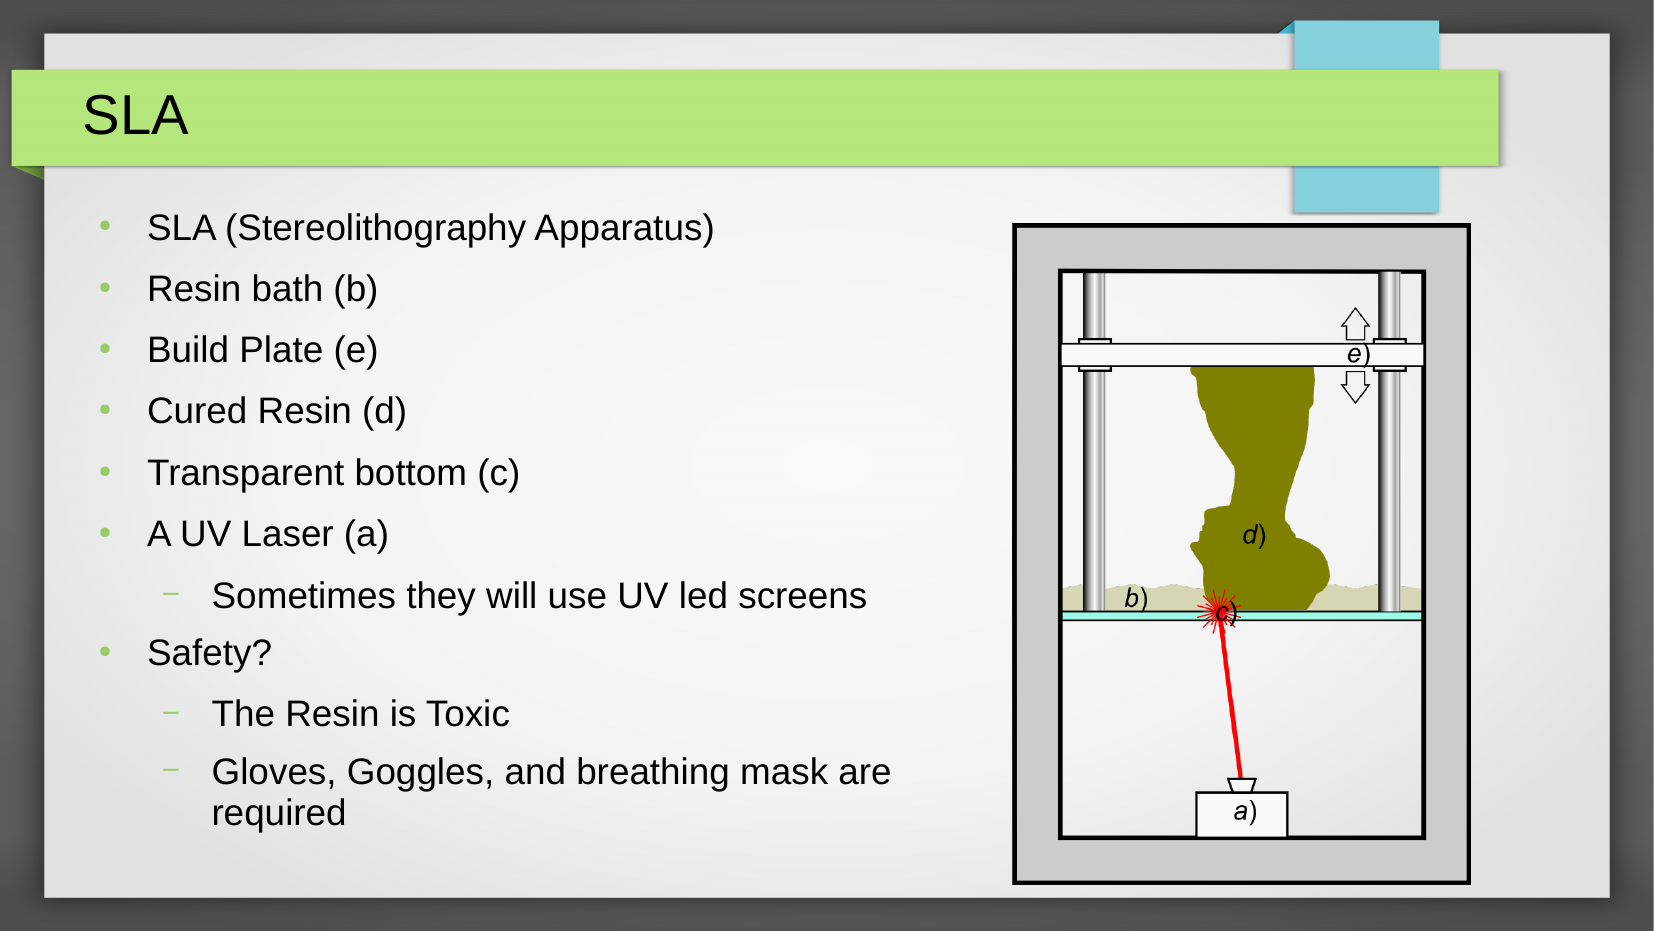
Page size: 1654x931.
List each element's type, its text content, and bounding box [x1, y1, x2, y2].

list SLA (Stereolithography Apparatus) Resin bath (b) Build Plate (e) Cured Resin (d) Transparent bottom (c) A UV Laser (a) Sometimes they will use UV led screens Safety? The Resin is Toxic Gloves, Goggles, and breathing mask are required [82, 206, 961, 841]
title SLA [82, 70, 1264, 160]
picture [0, 0, 1654, 931]
